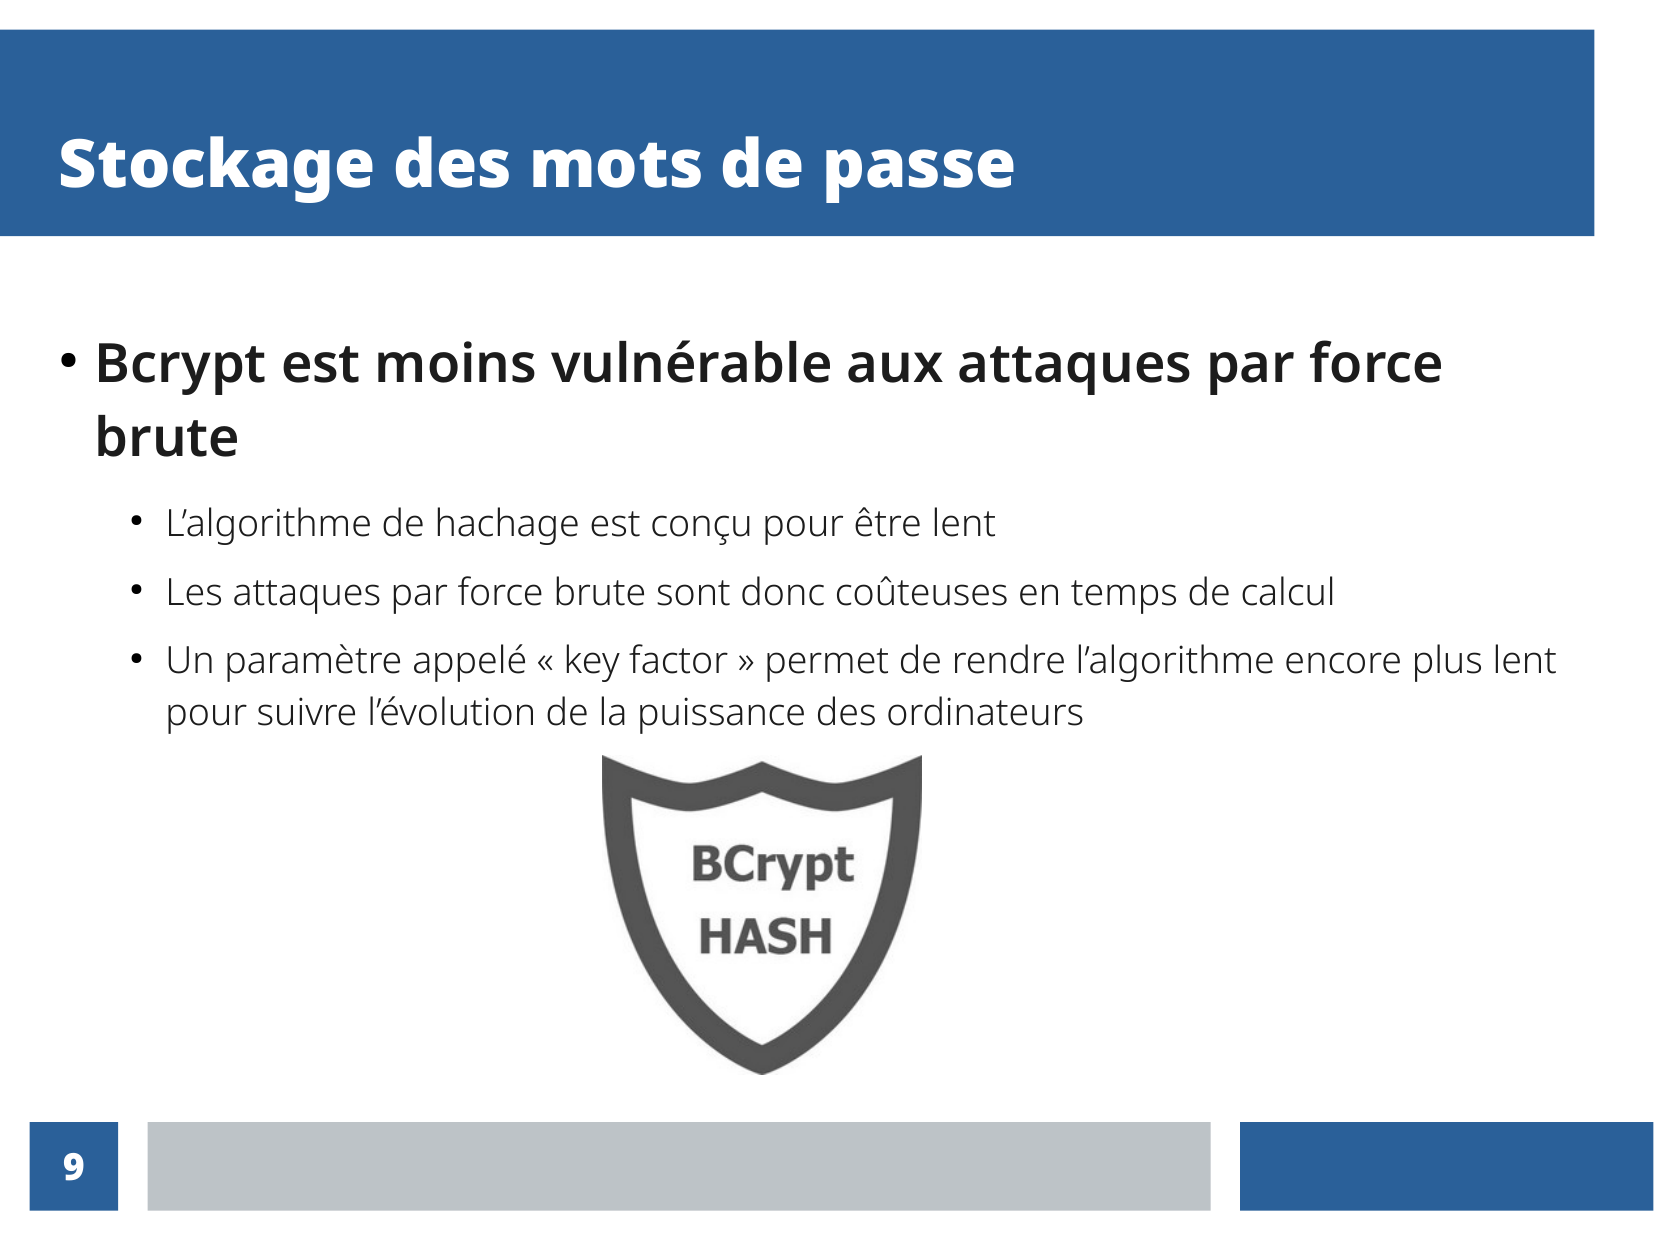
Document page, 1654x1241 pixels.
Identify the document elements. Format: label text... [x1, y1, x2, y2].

list Bcrypt est moins vulnérable aux attaques par force brute L’algorithme de hachage est conçu pour être lent Les attaques par force brute sont donc coûteuses en temps de calcul Un paramètre appelé « key factor » permet de rendre l’algorithme encore plus lent pour suivre l’évolution de la puissance des ordinateurs [59, 324, 1565, 1093]
title Stockage des mots de passe [59, 59, 1595, 207]
picture [602, 755, 922, 1075]
